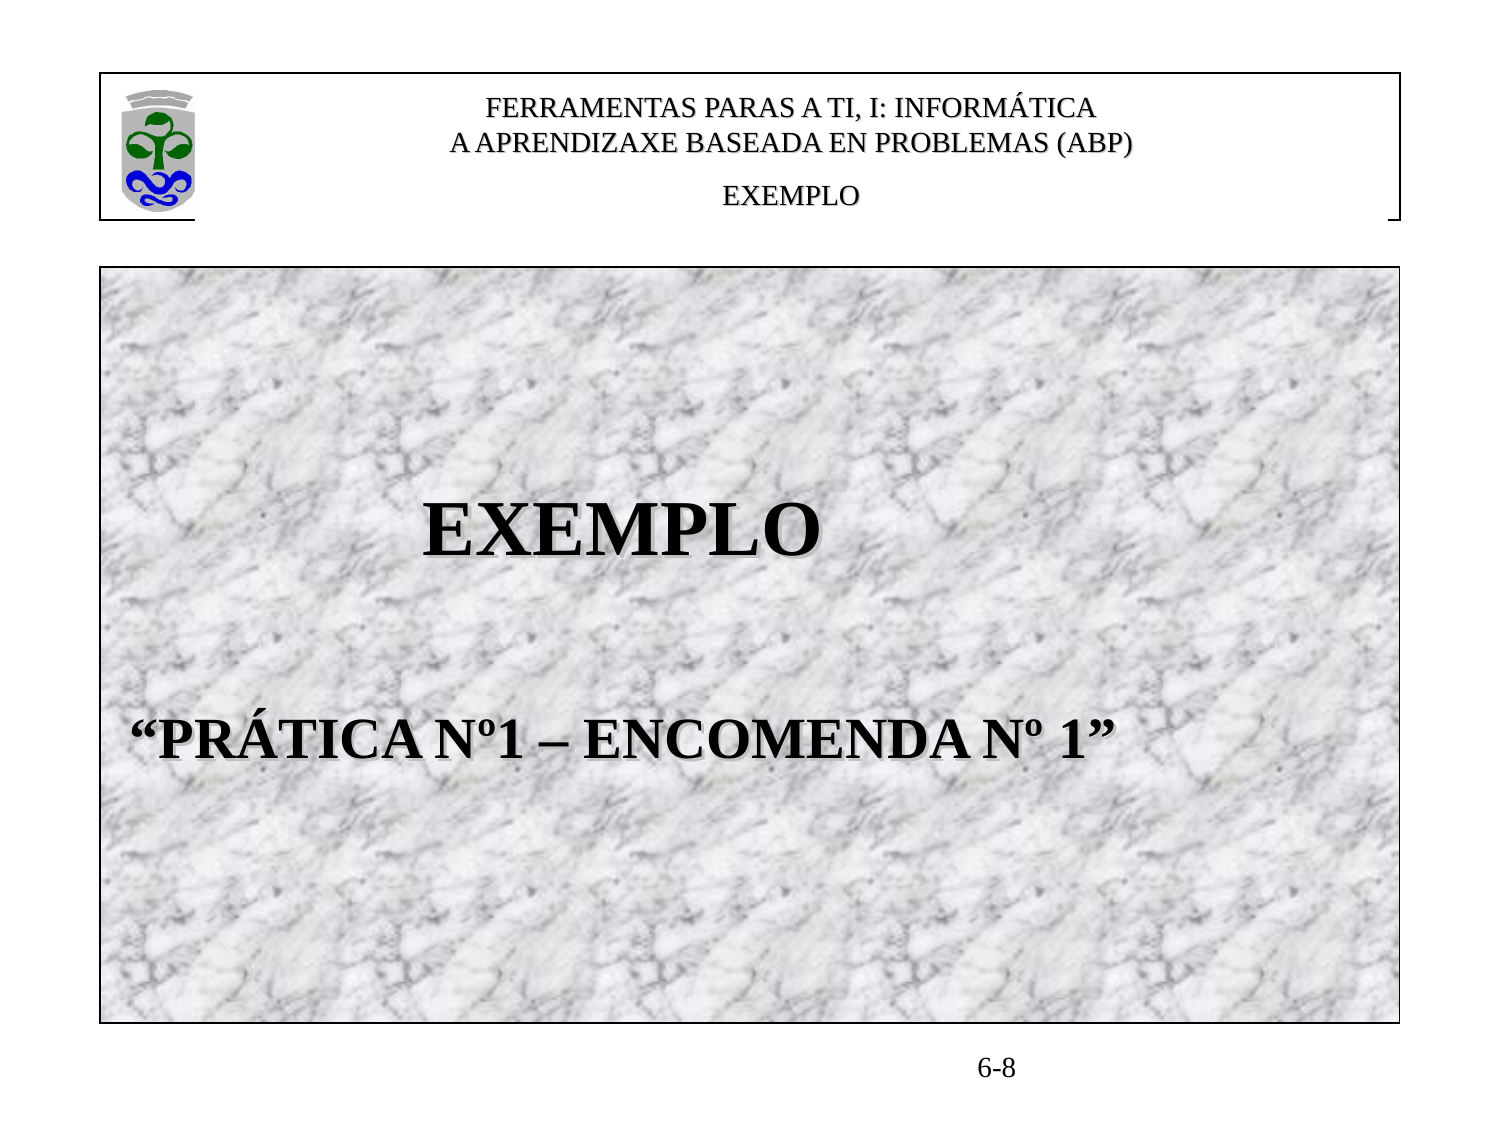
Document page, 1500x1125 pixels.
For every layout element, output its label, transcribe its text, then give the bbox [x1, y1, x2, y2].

text_box 6-8 [962, 1040, 1423, 1083]
text_box FERRAMENTAS PARAS A TI, I: INFORMÁTICA A APRENDIZAXE BASEADA EN PROBLEMAS (ABP) EXEMPLO [194, 80, 1388, 222]
text_box EXEMPLO [147, 172, 1341, 224]
text_box EXEMPLO “PRÁTICA Nº1 – ENCOMENDA Nº 1” [101, 268, 1399, 1022]
